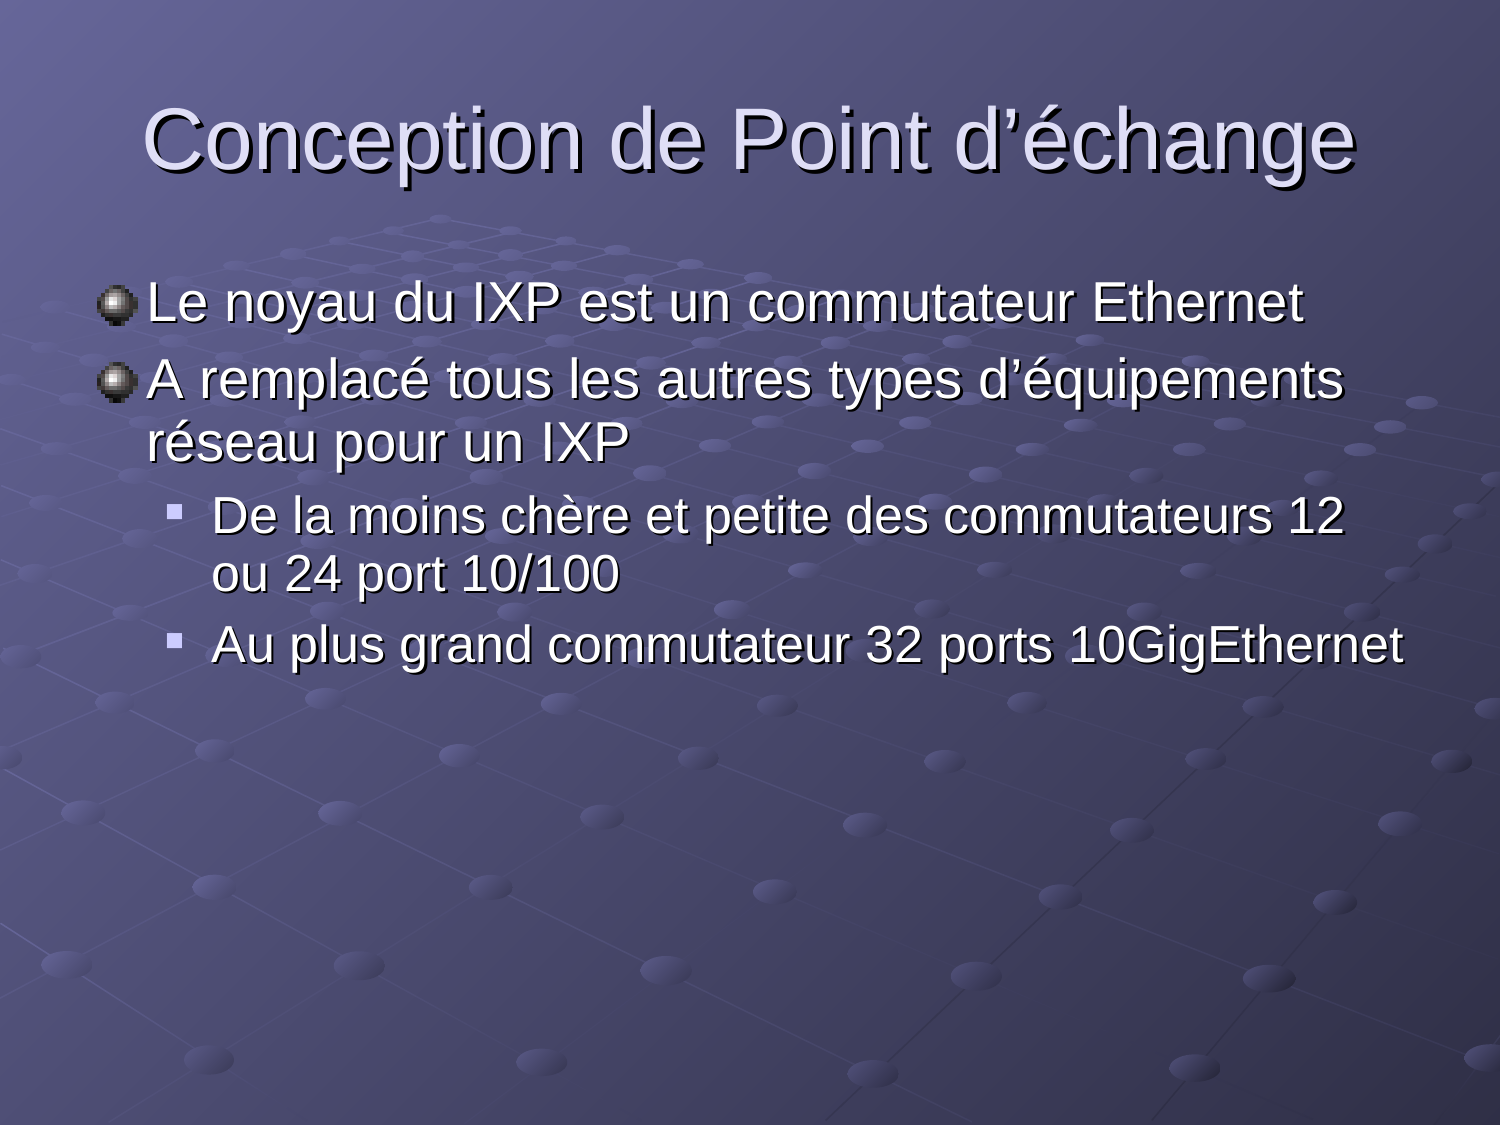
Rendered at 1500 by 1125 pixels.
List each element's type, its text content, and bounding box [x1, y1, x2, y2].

title Conception de Point d’échange [75, 45, 1426, 233]
list Le noyau du IXP est un commutateur Ethernet A remplacé tous les autres types d’équipements réseau pour un IXP De la moins chère et petite des commutateurs 12 ou 24 port 10/100 Au plus grand commutateur 32 ports 10GigEthernet [75, 262, 1426, 1007]
